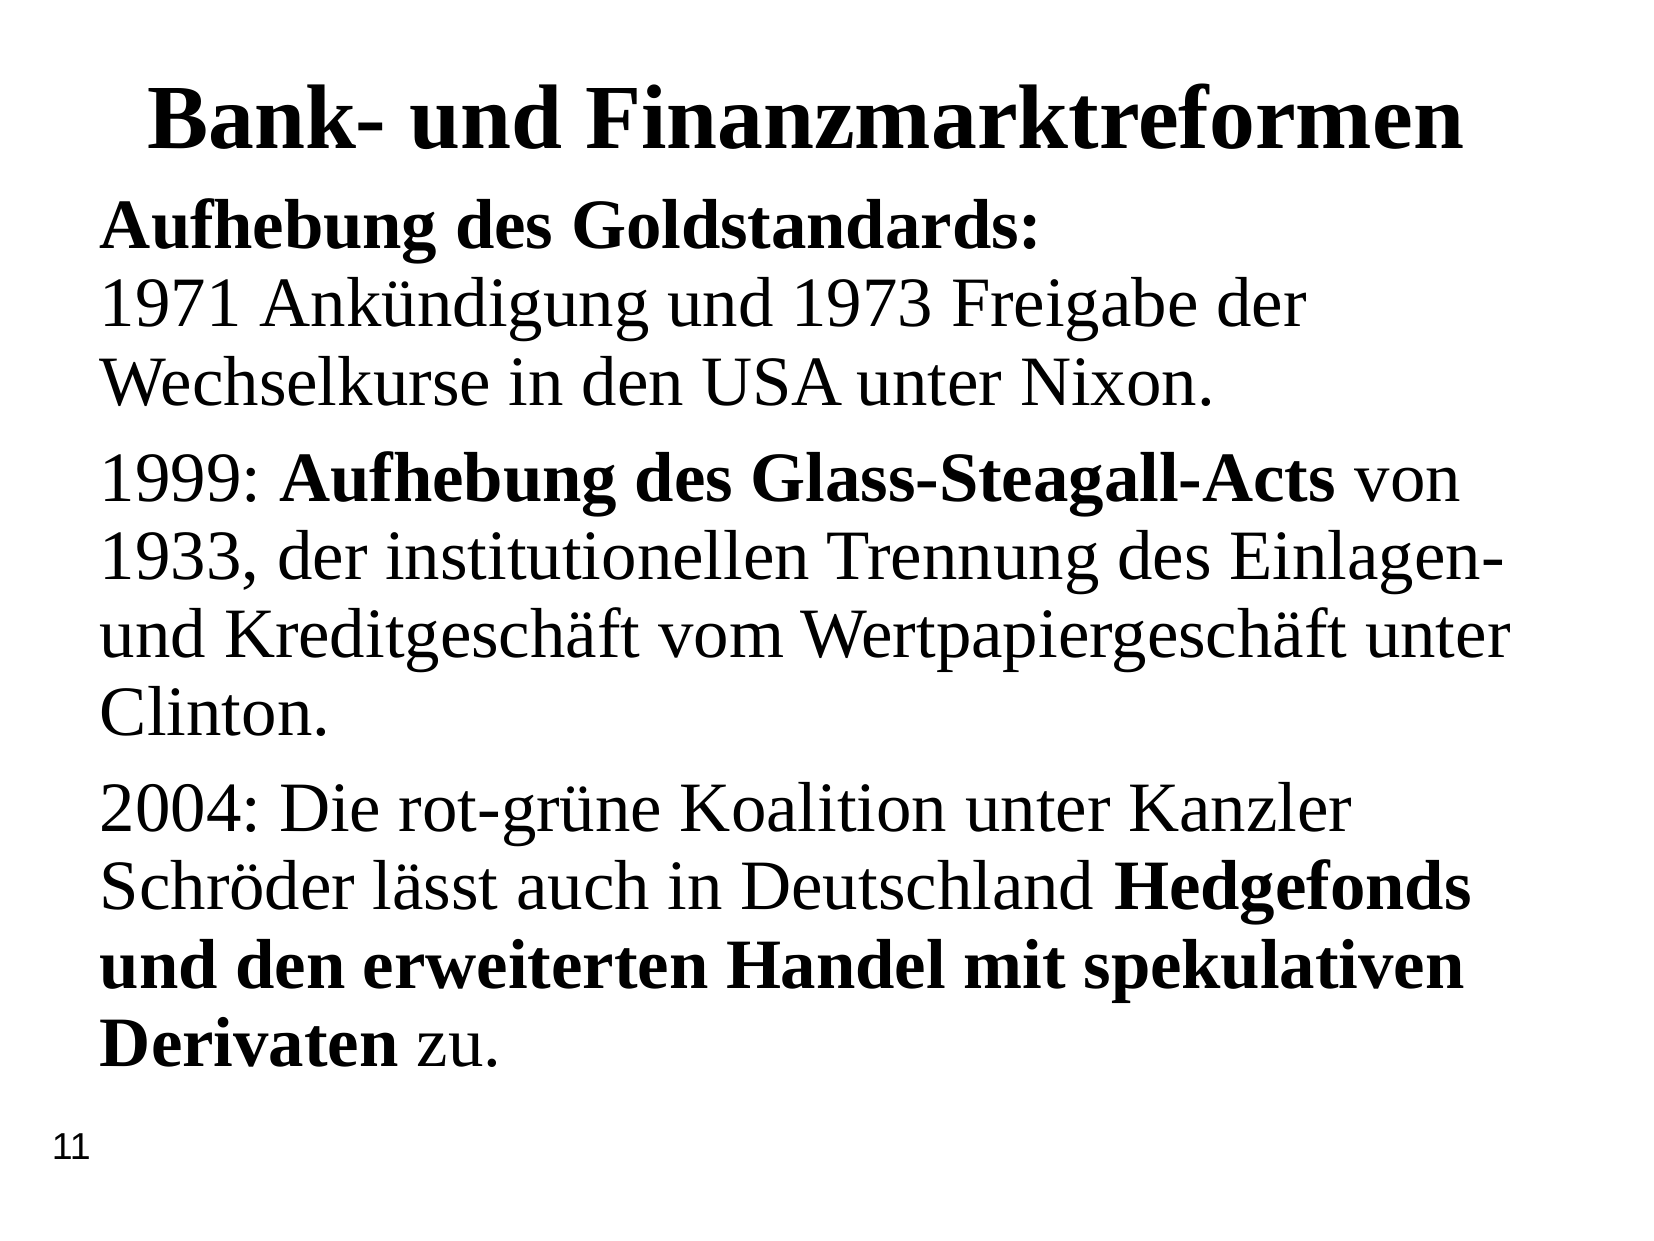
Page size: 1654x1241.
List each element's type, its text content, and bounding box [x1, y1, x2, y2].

text_box <Nummer> [37, 1117, 255, 1188]
text_box Bank- und Finanzmarktreformen Aufhebung des Goldstandards: 1971 Ankündigung und 1973 Freigabe der Wechselkurse in den USA unter Nixon. 1999: Aufhebung des Glass-Steagall-Acts von 1933, der institutionellen Trennung des Einlagen- und Kreditgeschäft vom Wertpapiergeschäft unter Clinton. 2004: Die rot-grüne Koalition unter Kanzler Schröder lässt auch in Deutschland Hedgefonds und den erweiterten Handel mit spekulativen Derivaten zu. [85, 59, 1569, 1090]
